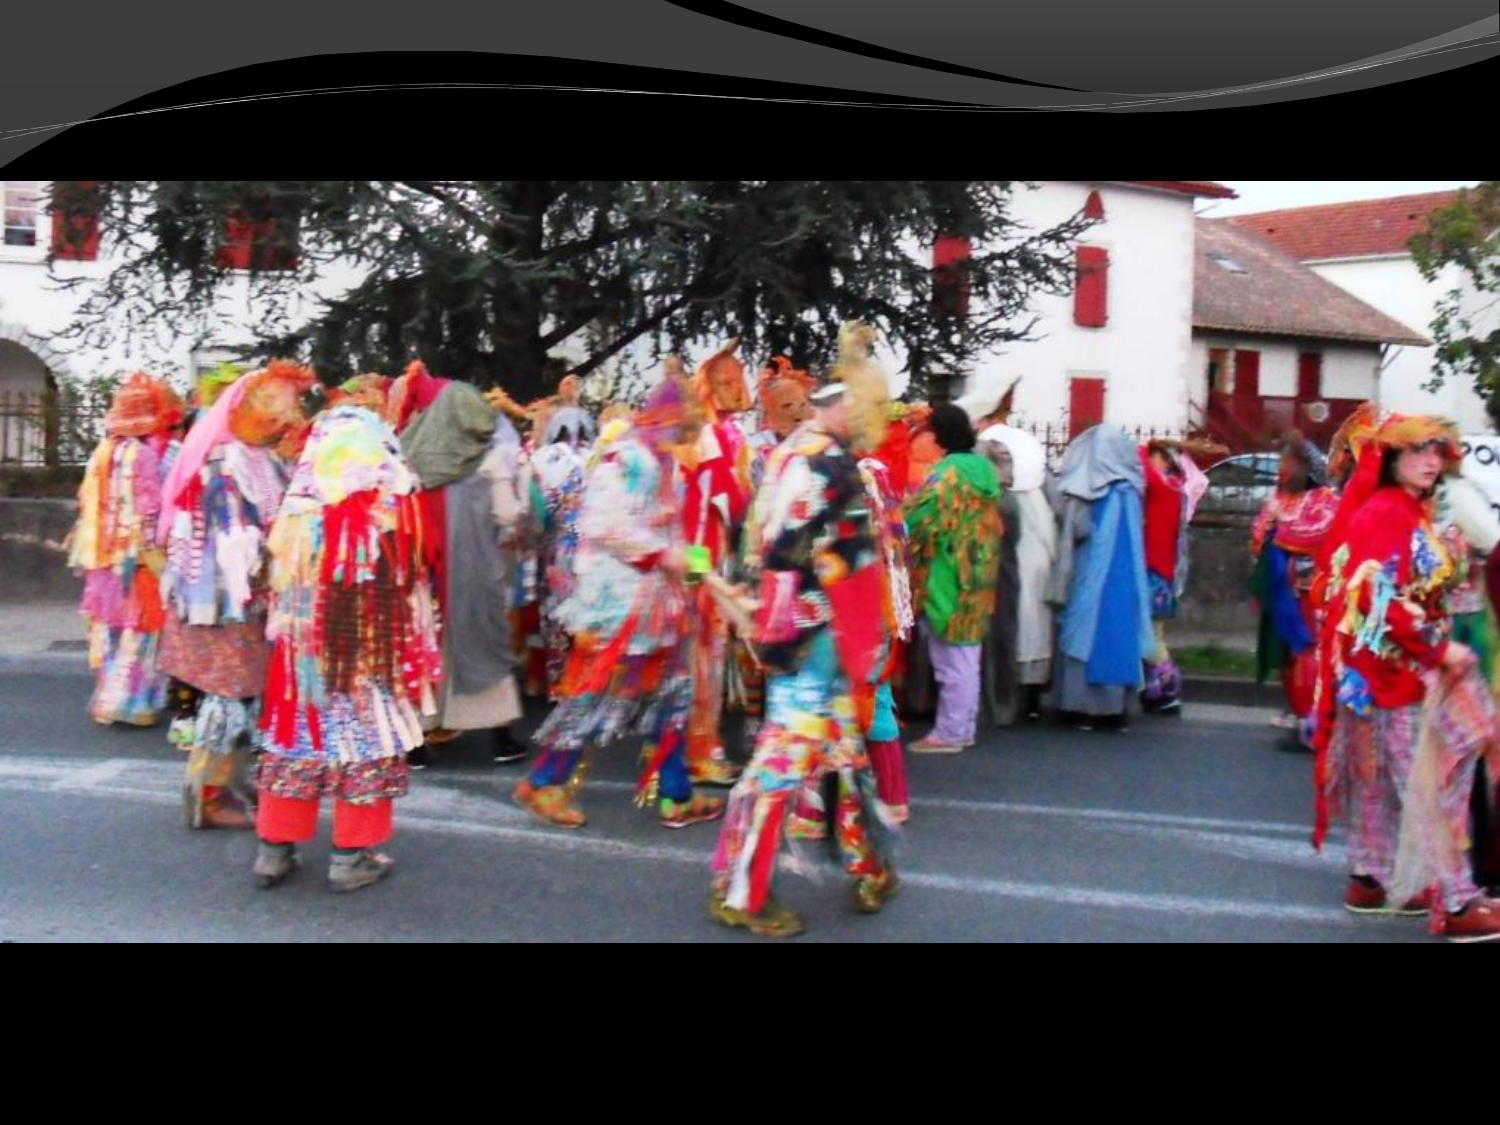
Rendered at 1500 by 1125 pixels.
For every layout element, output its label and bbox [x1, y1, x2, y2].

picture [0, 181, 1500, 943]
picture [0, 33, 1500, 140]
